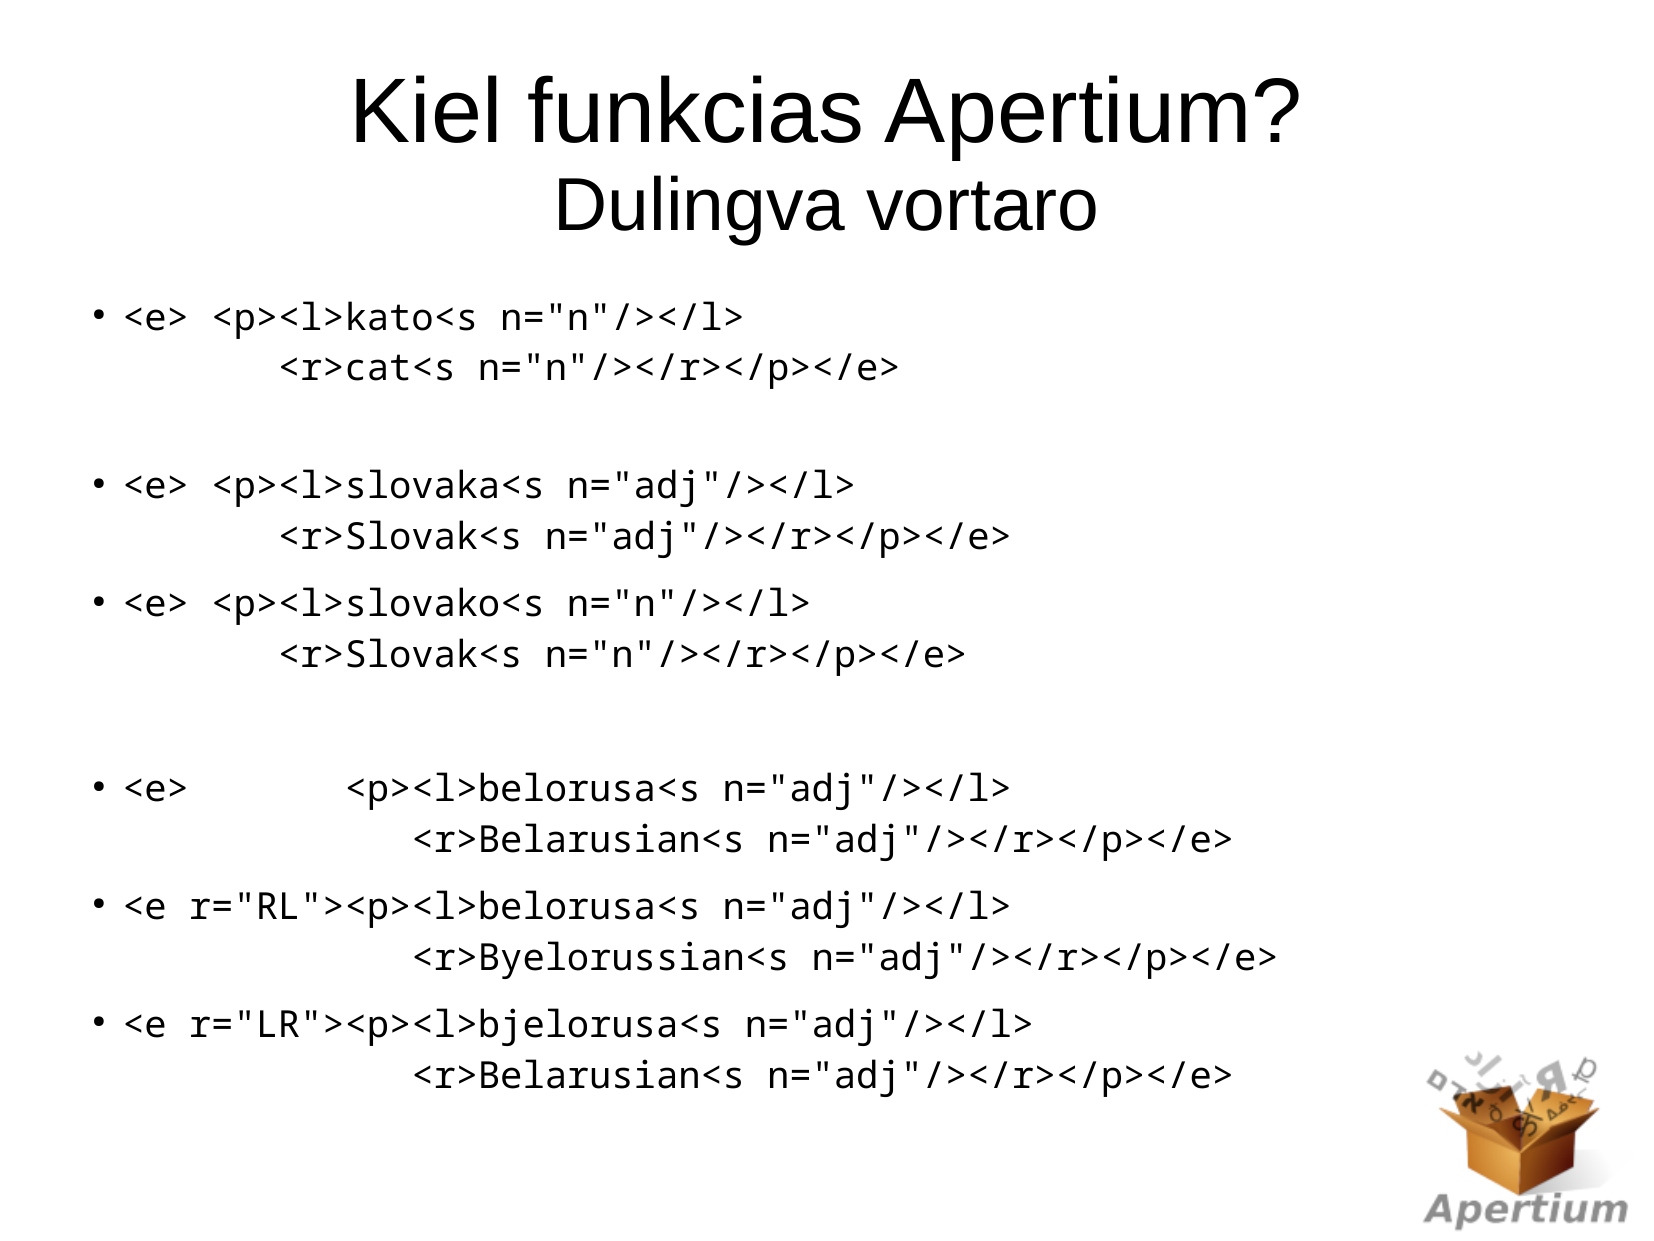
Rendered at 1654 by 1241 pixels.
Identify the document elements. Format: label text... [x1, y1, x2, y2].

picture [1417, 1033, 1633, 1241]
title Kiel funkcias Apertium? Dulingva vortaro [82, 56, 1571, 250]
list <e> <p><l>kato<s n="n"/></l> <r>cat<s n="n"/></r></p></e> <e> <p><l>slovaka<s n="adj"/></l> <r>Slovak<s n="adj"/></r></p></e> <e> <p><l>slovako<s n="n"/></l> <r>Slovak<s n="n"/></r></p></e> <e> <p><l>belorusa<s n="adj"/></l> <r>Belarusian<s n="adj"/></r></p></e> <e r="RL"><p><l>belorusa<s n="adj"/></l> <r>Byelorussian<s n="adj"/></r></p></e> <e r="LR"><p><l>bjelorusa<s n="adj"/></l> <r>Belarusian<s n="adj"/></r></p></e> [82, 290, 1571, 1109]
